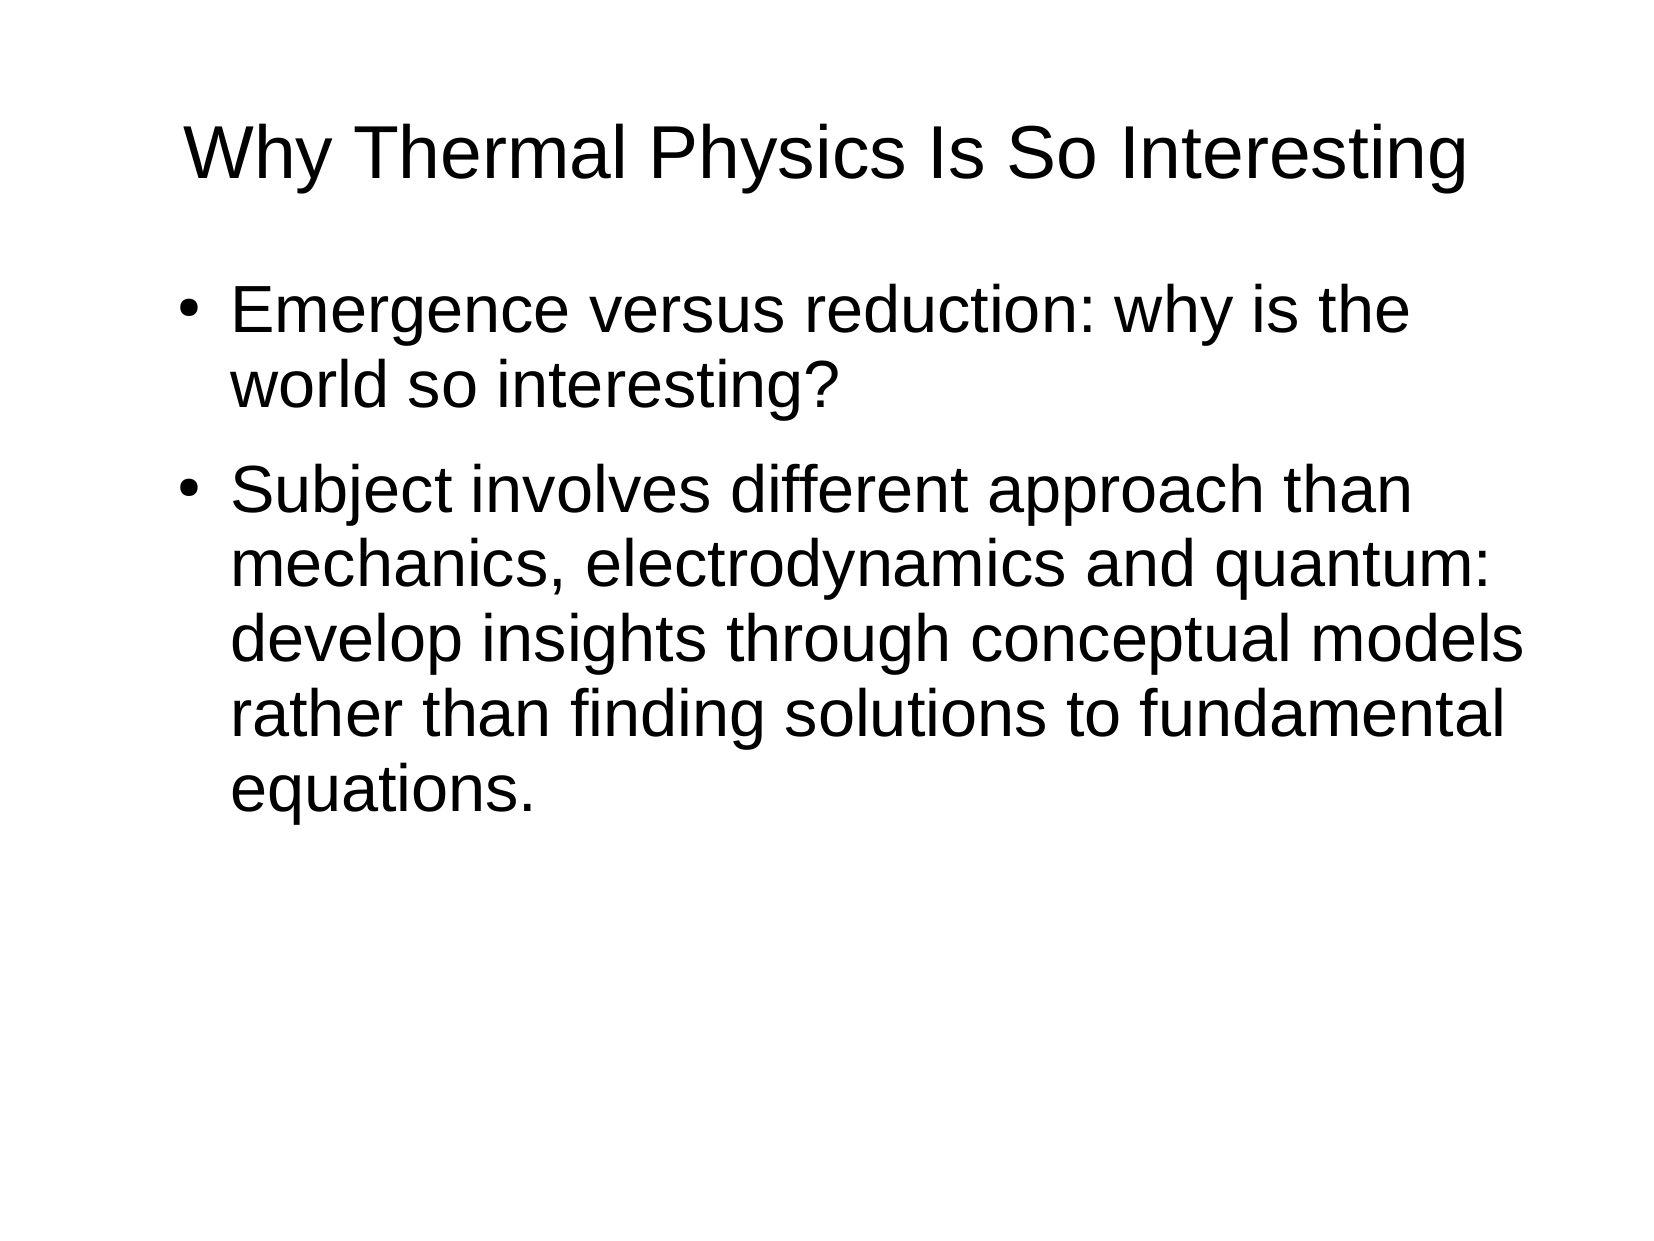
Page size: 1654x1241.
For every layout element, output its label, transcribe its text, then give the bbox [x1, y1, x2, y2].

list Emergence versus reduction: why is the world so interesting? Subject involves different approach than mechanics, electrodynamics and quantum: develop insights through conceptual models rather than finding solutions to fundamental equations. [159, 272, 1548, 1077]
title Why Thermal Physics Is So Interesting [82, 56, 1571, 250]
